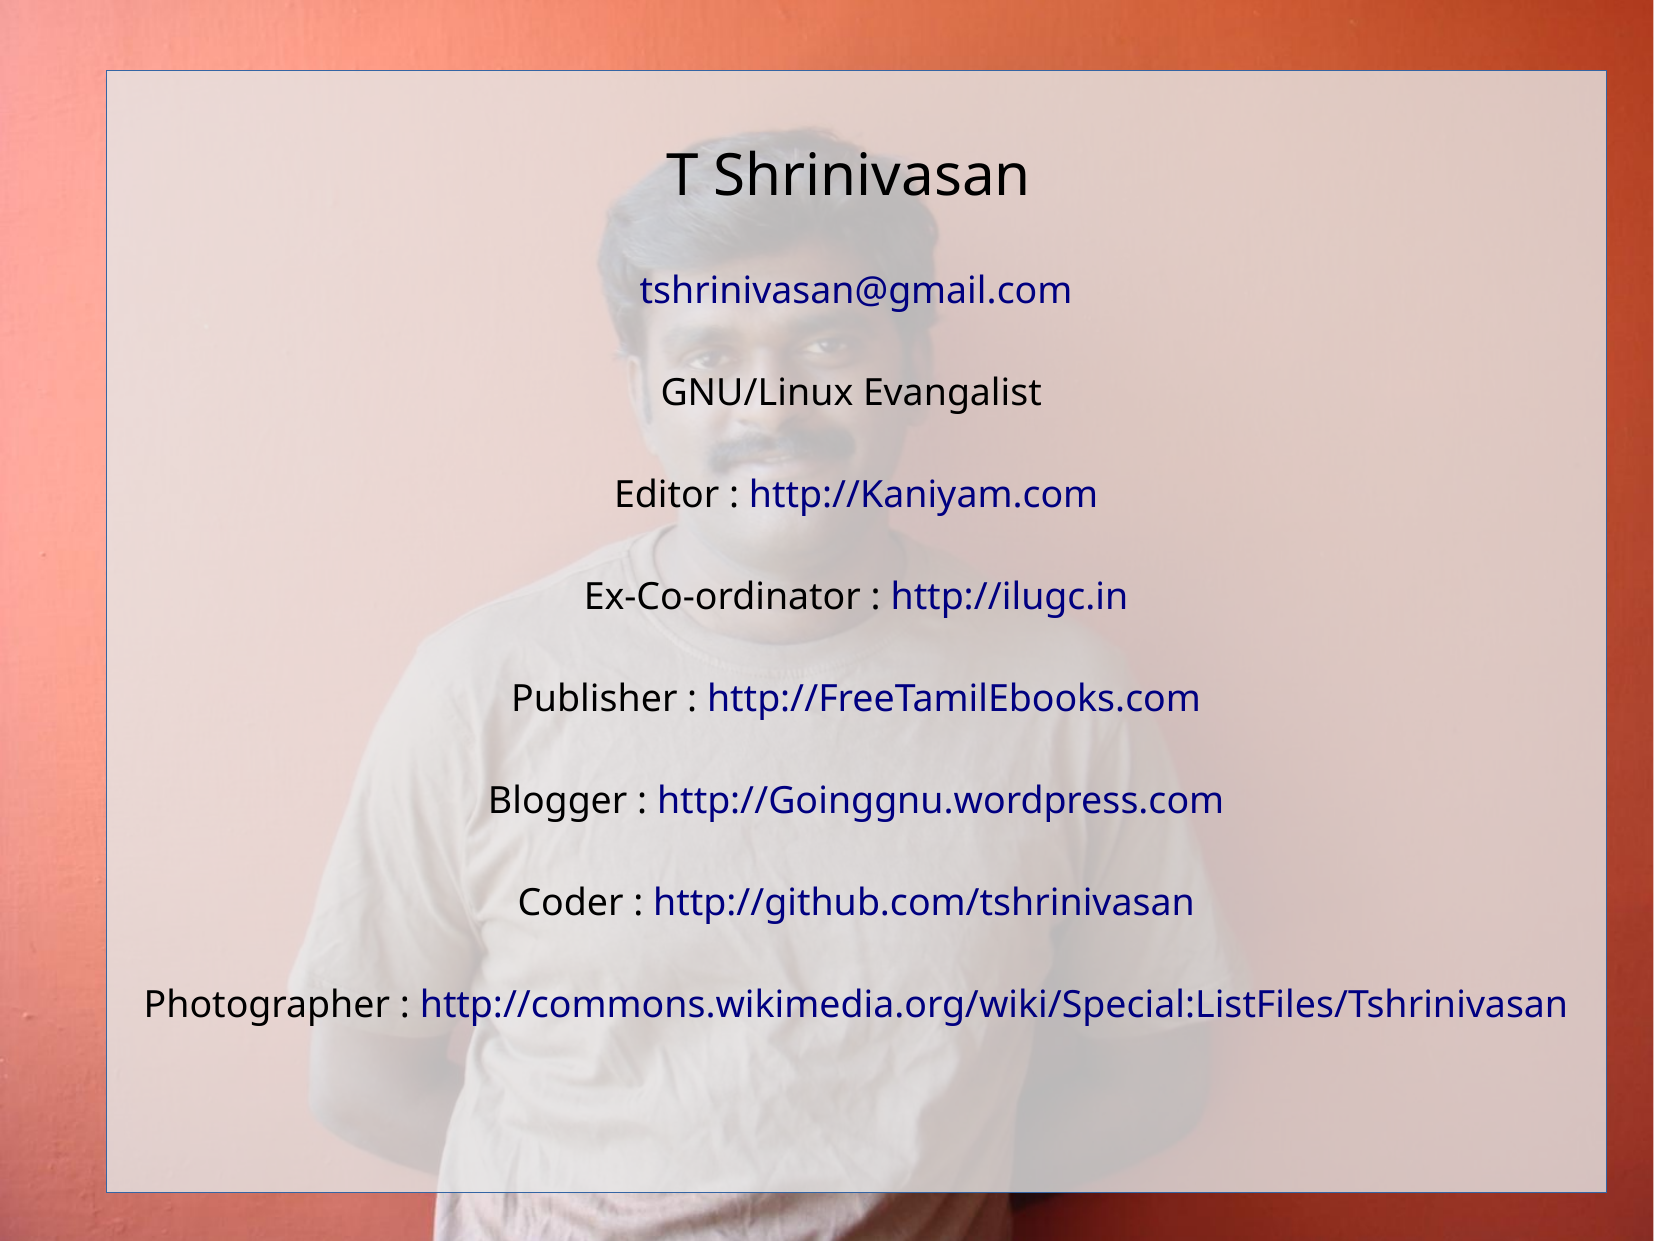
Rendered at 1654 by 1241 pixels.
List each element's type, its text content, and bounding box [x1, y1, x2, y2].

picture [0, 0, 1654, 1241]
text_box T Shrinivasan tshrinivasan@gmail.com GNU/Linux Evangalist Editor : http://Kaniyam.com Ex-Co-ordinator : http://ilugc.in Publisher : http://FreeTamilEbooks.com Blogger : http://Goinggnu.wordpress.com Coder : http://github.com/tshrinivasan Photographer : http://commons.wikimedia.org/wiki/Special:ListFiles/Tshrinivasan [106, 70, 1607, 1193]
